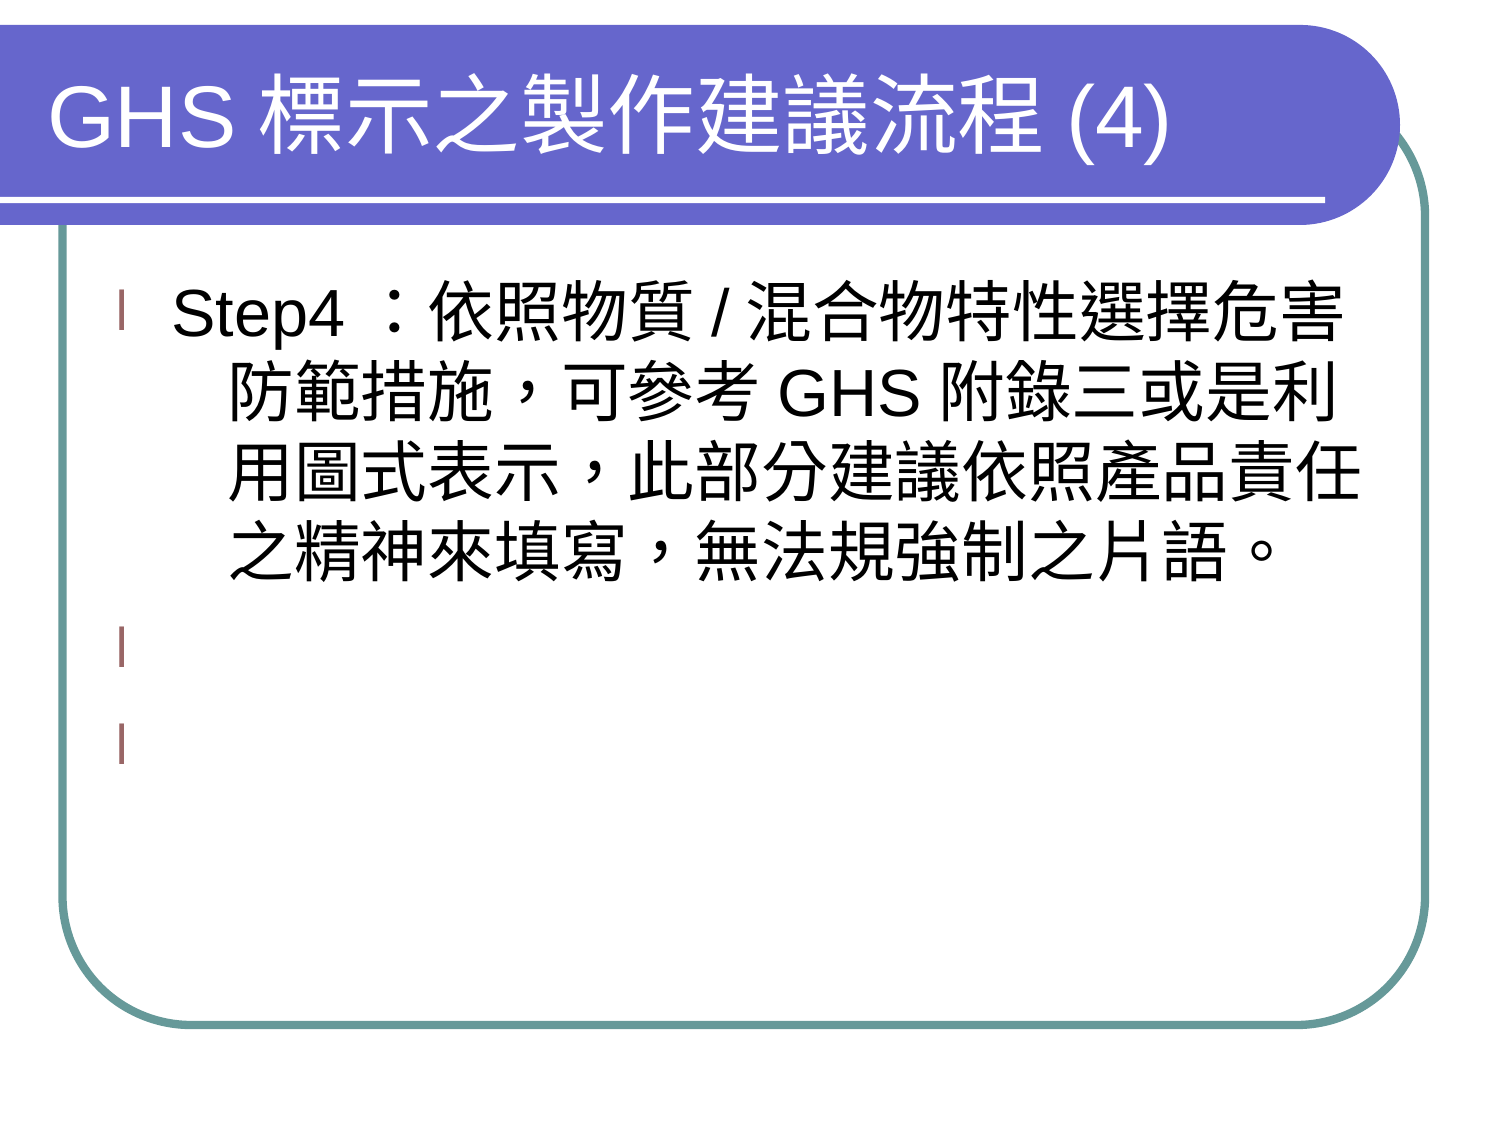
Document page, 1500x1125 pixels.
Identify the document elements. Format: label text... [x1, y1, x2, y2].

title GHS標示之製作建議流程(4) [32, 37, 1347, 188]
list Step4：依照物質/混合物特性選擇危害防範措施，可參考GHS附錄三或是利用圖式表示，此部分建議依照產品責任之精神來填寫，無法規強制之片語。 [99, 262, 1400, 988]
